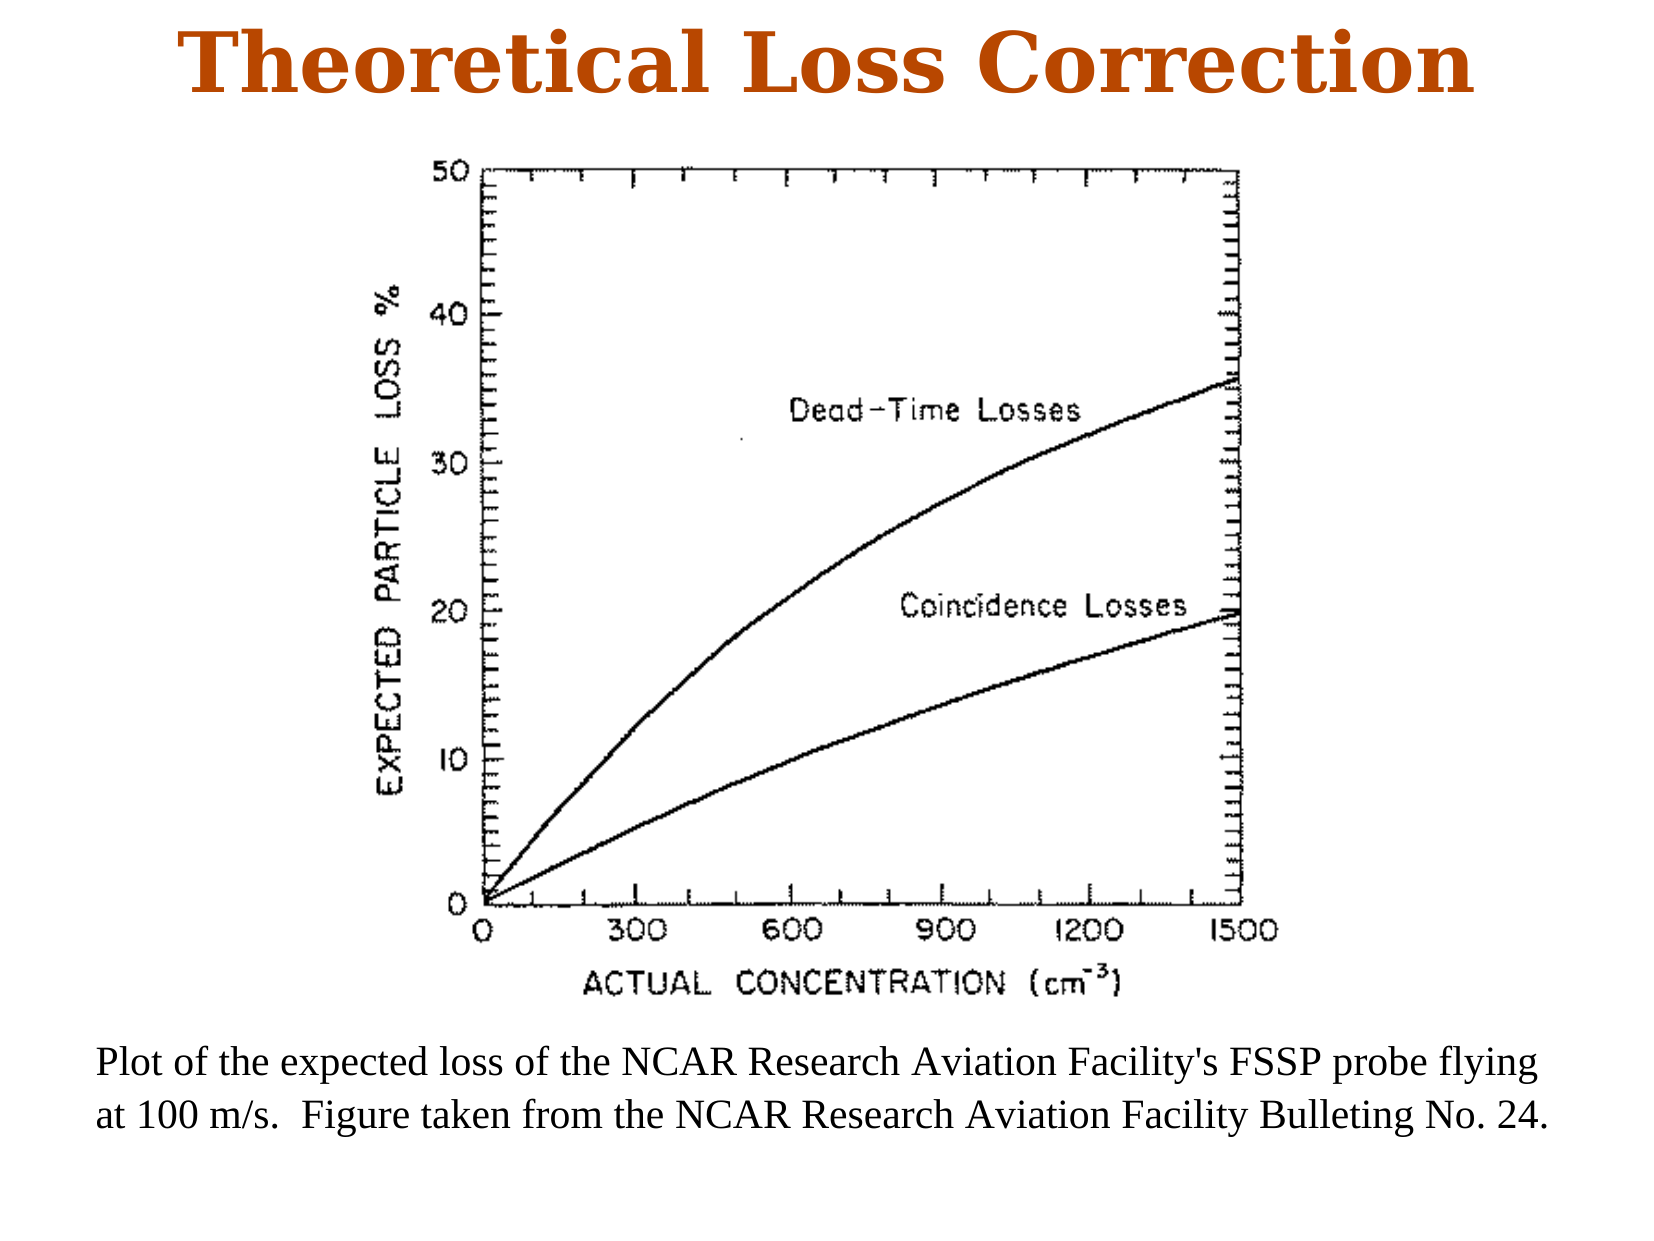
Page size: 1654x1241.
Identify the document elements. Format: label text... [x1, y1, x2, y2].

picture [364, 152, 1290, 1008]
text_box Plot of the expected loss of the NCAR Research Aviation Facility's FSSP probe flying at 100 m/s. Figure taken from the NCAR Research Aviation Facility Bulleting No. 24. [80, 1023, 1582, 1229]
text_box Theoretical Loss Correction [0, 7, 1654, 119]
